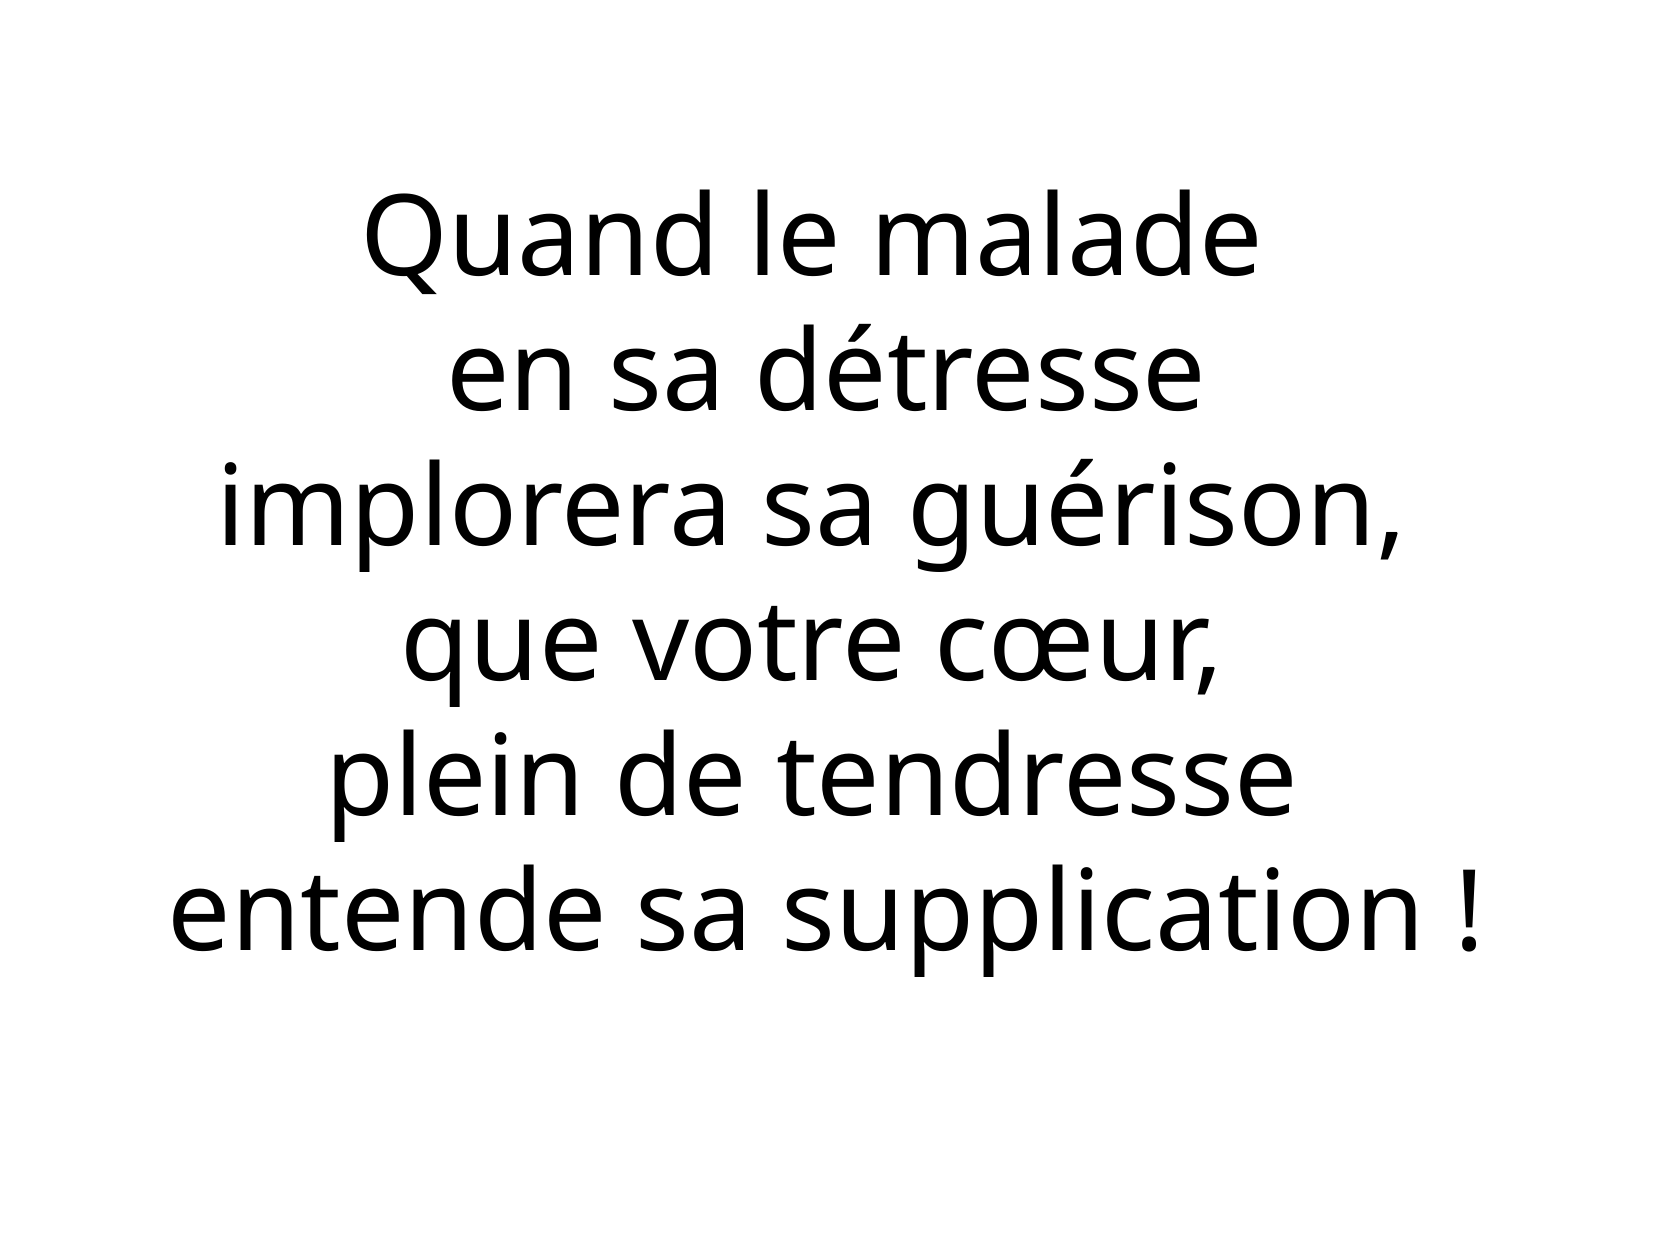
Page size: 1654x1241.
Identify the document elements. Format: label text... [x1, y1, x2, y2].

text_box Quand le malade en sa détresse implorera sa guérison, que votre cœur, plein de tendresse entende sa supplication ! [0, 346, 1654, 925]
